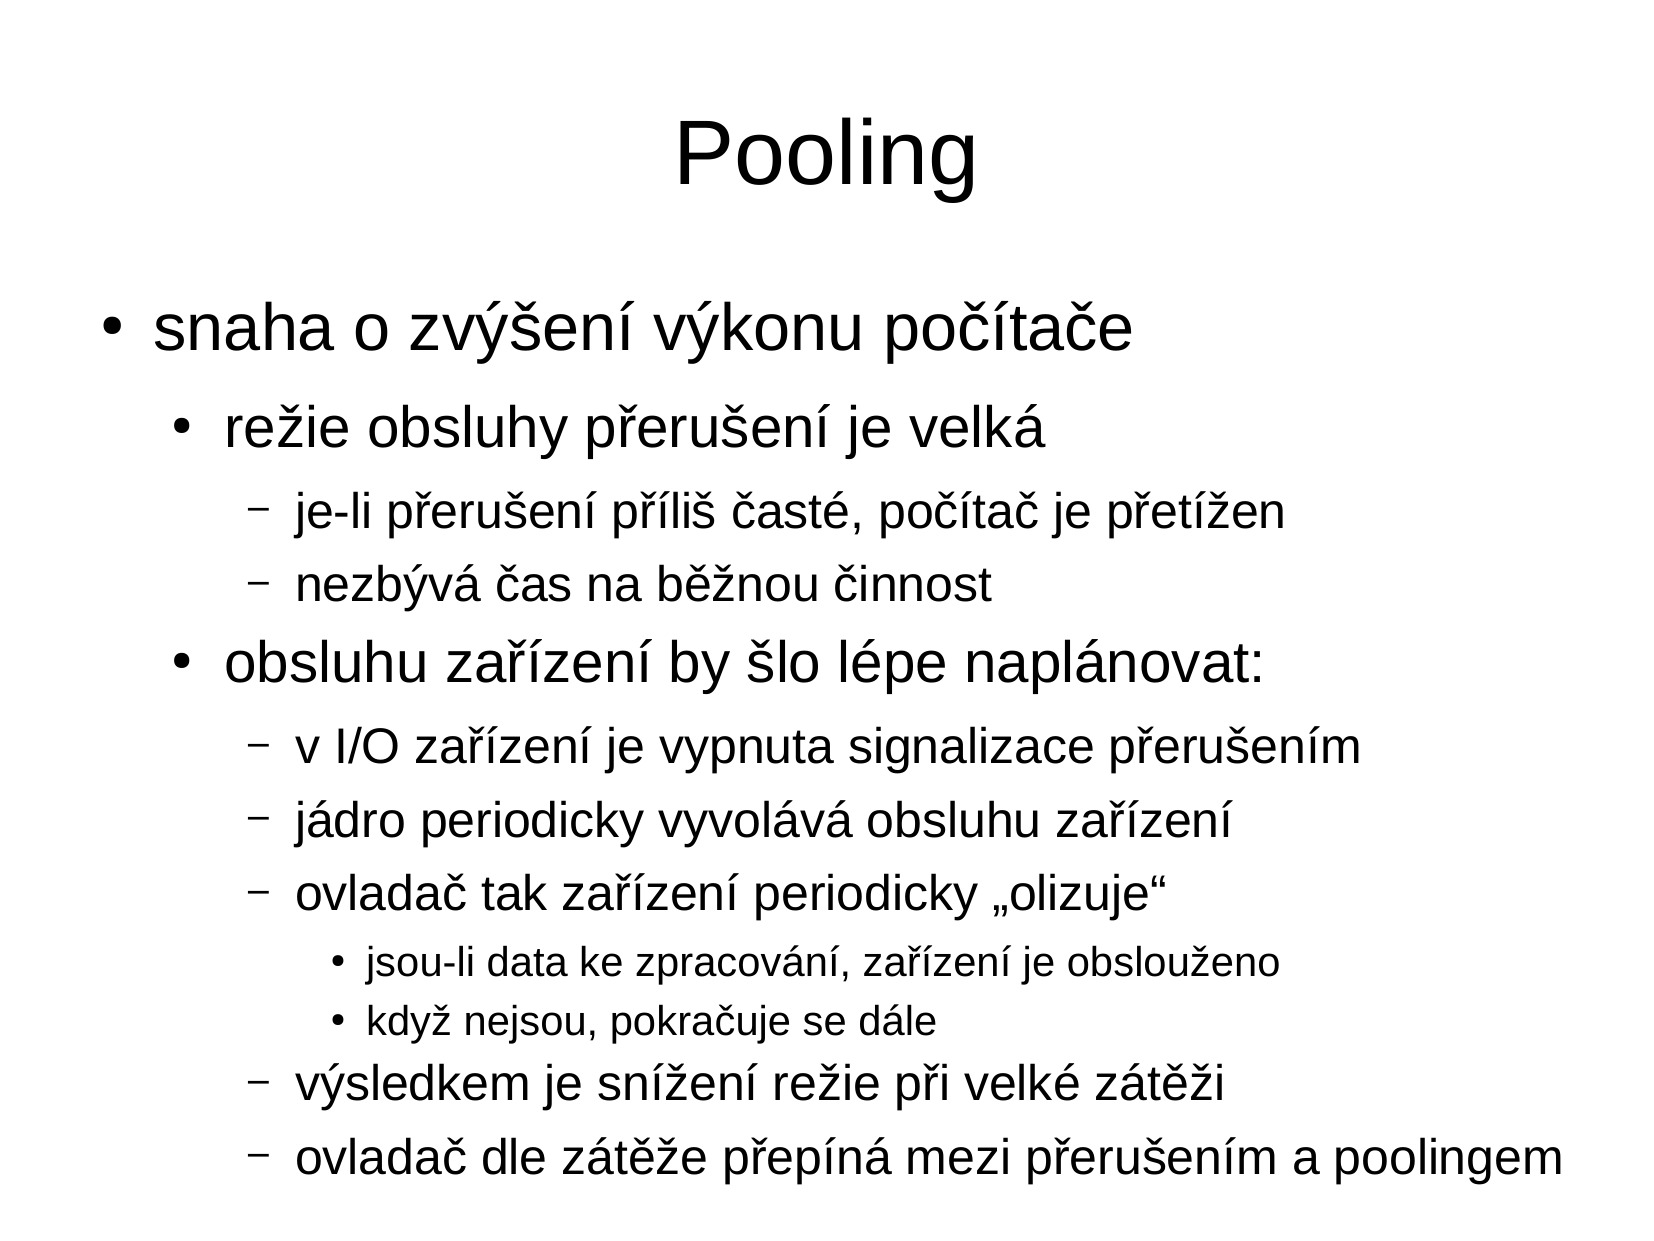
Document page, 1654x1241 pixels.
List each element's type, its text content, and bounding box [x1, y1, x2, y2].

title Pooling [82, 49, 1571, 257]
list snaha o zvýšení výkonu počítače režie obsluhy přerušení je velká je-li přerušení příliš časté, počítač je přetížen nezbývá čas na běžnou činnost obsluhu zařízení by šlo lépe naplánovat: v I/O zařízení je vypnuta signalizace přerušením jádro periodicky vyvolává obsluhu zařízení ovladač tak zařízení periodicky „olizuje“ jsou-li data ke zpracování, zařízení je obslouženo když nejsou, pokračuje se dále výsledkem je snížení režie při velké zátěži ovladač dle zátěže přepíná mezi přerušením a poolingem [82, 290, 1571, 1186]
